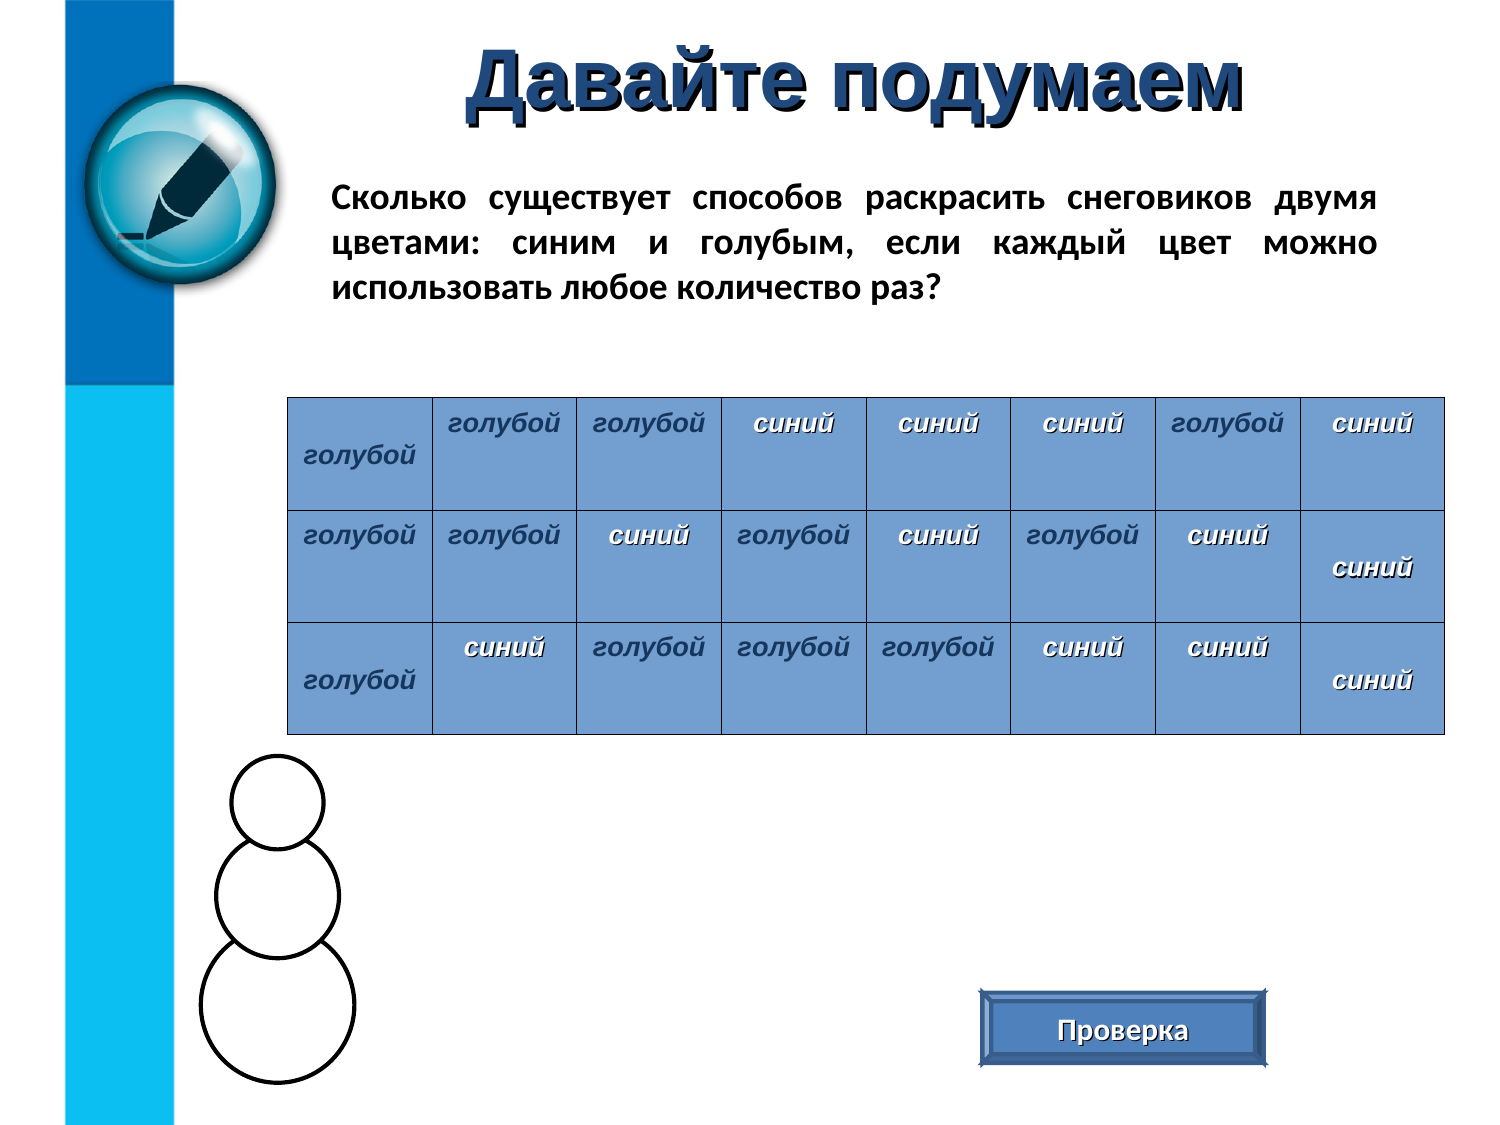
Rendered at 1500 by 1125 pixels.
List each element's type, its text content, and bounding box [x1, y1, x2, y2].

table_cell синий [577, 511, 721, 622]
table_cell синий [867, 511, 1010, 622]
table_cell голубой [288, 511, 432, 622]
table_cell синий [1011, 623, 1155, 734]
table_header голубой [288, 398, 432, 510]
table_cell синий [1301, 623, 1444, 734]
table_cell синий [433, 623, 576, 734]
table_cell голубой [722, 623, 866, 734]
table_header голубой [433, 398, 576, 510]
text_box Сколько существует способов раскрасить снеговиков двумя цветами: синим и голубым, если каждый цвет можно использовать любое количество раз? [316, 163, 1394, 315]
table_header голубой [577, 398, 721, 510]
text_box [200, 755, 355, 1083]
table_header синий [1011, 398, 1155, 510]
table_cell голубой [577, 623, 721, 734]
picture [0, 0, 1500, 1125]
table_header голубой [1156, 398, 1300, 510]
table_cell голубой [867, 623, 1010, 734]
table_cell синий [1156, 511, 1300, 622]
table_cell голубой [433, 511, 576, 622]
table_cell синий [1156, 623, 1300, 734]
table_header синий [1301, 398, 1444, 510]
table_cell голубой [1011, 511, 1155, 622]
table_cell голубой [722, 511, 866, 622]
table_header синий [722, 398, 866, 510]
text_box Давайте подумаем [252, 0, 1458, 151]
table_header синий [867, 398, 1010, 510]
table_cell голубой [288, 623, 432, 734]
text_box Проверка [992, 1002, 1255, 1054]
table_cell синий [1301, 511, 1444, 622]
